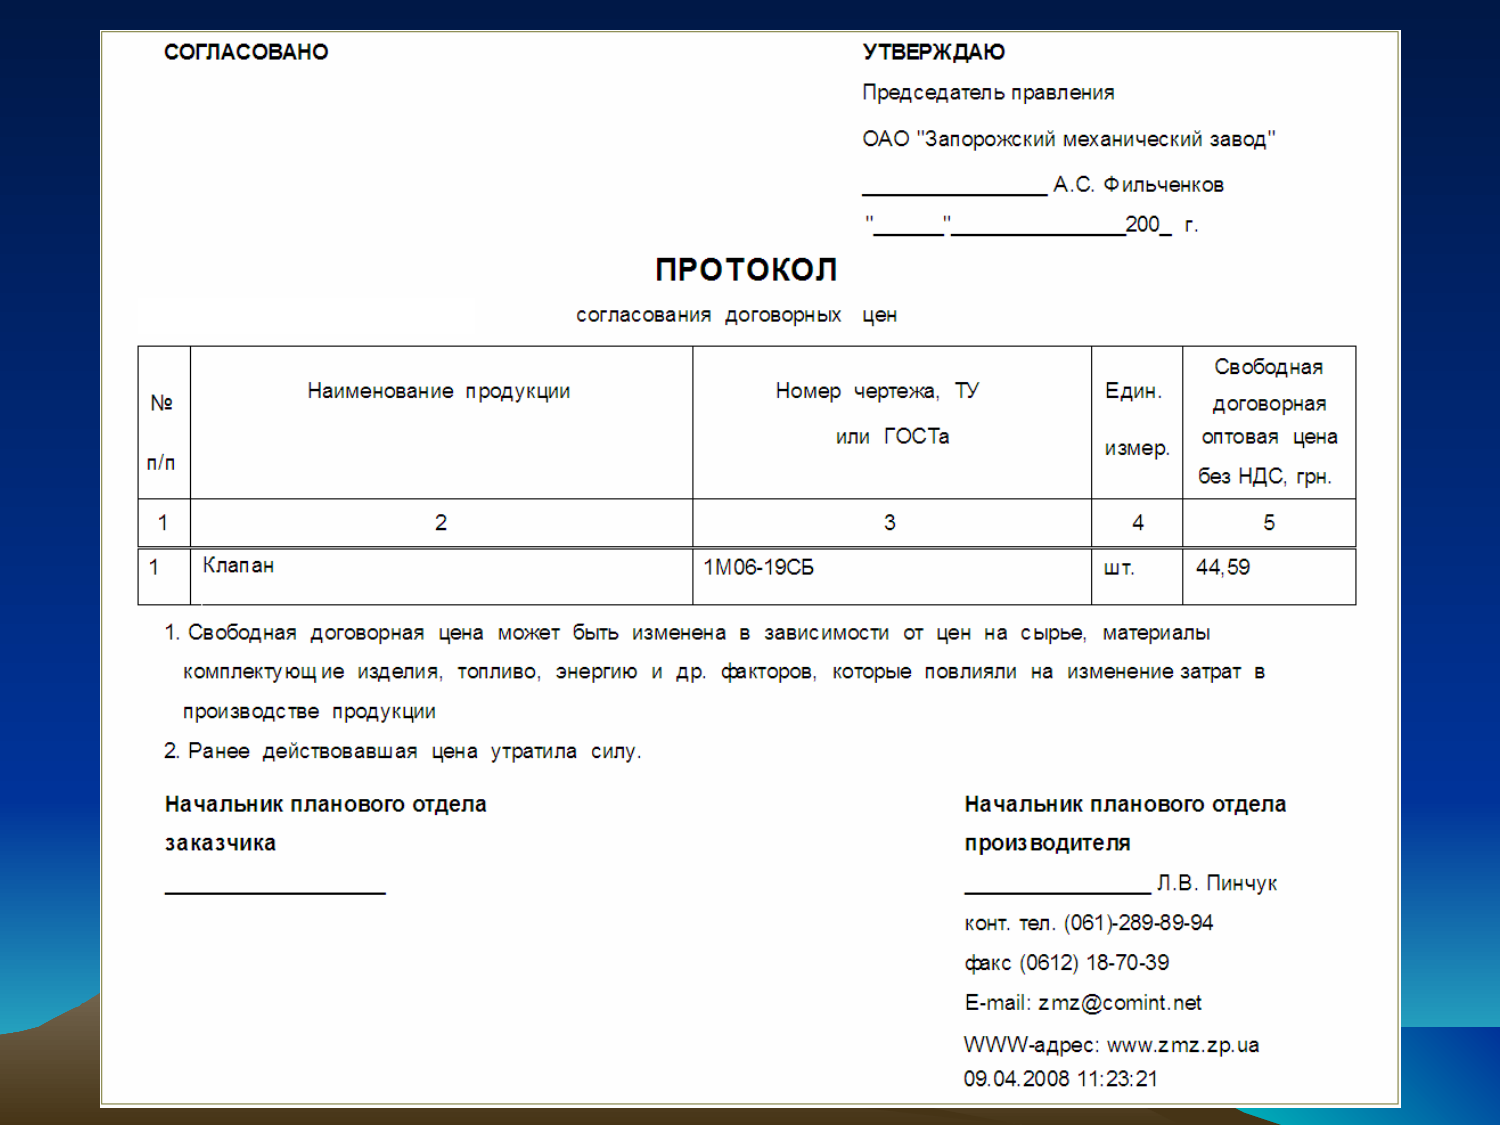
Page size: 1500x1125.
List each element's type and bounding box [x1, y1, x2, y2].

picture [100, 30, 1401, 1108]
